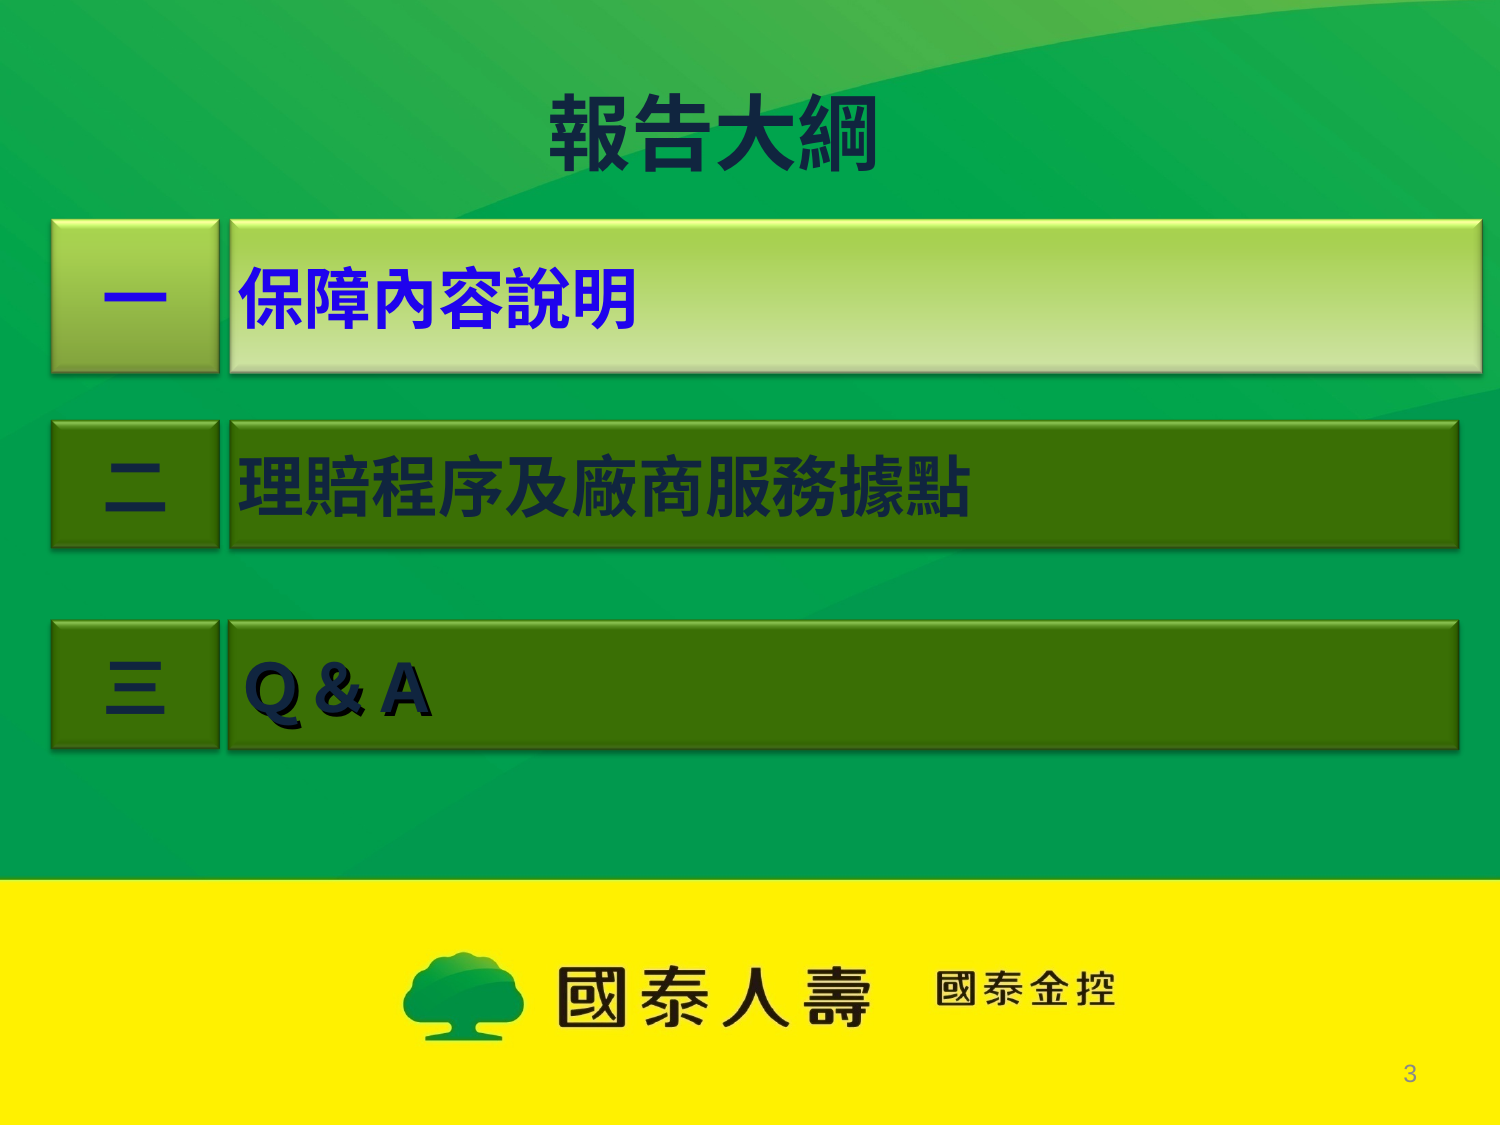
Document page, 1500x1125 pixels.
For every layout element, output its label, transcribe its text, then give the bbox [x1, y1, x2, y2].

text_box Ｑ＆Ａ [230, 621, 1459, 751]
text_box 三 [53, 621, 219, 750]
picture [0, 0, 1500, 1125]
text_box 二 [53, 420, 196, 550]
text_box 保障內容說明 [230, 220, 1483, 374]
text_box 報告大綱 [76, 66, 1352, 197]
text_box <編號> [1074, 1042, 1426, 1103]
text_box 理賠程序及廠商服務據點 [230, 420, 1459, 550]
text_box 一 [53, 220, 219, 374]
